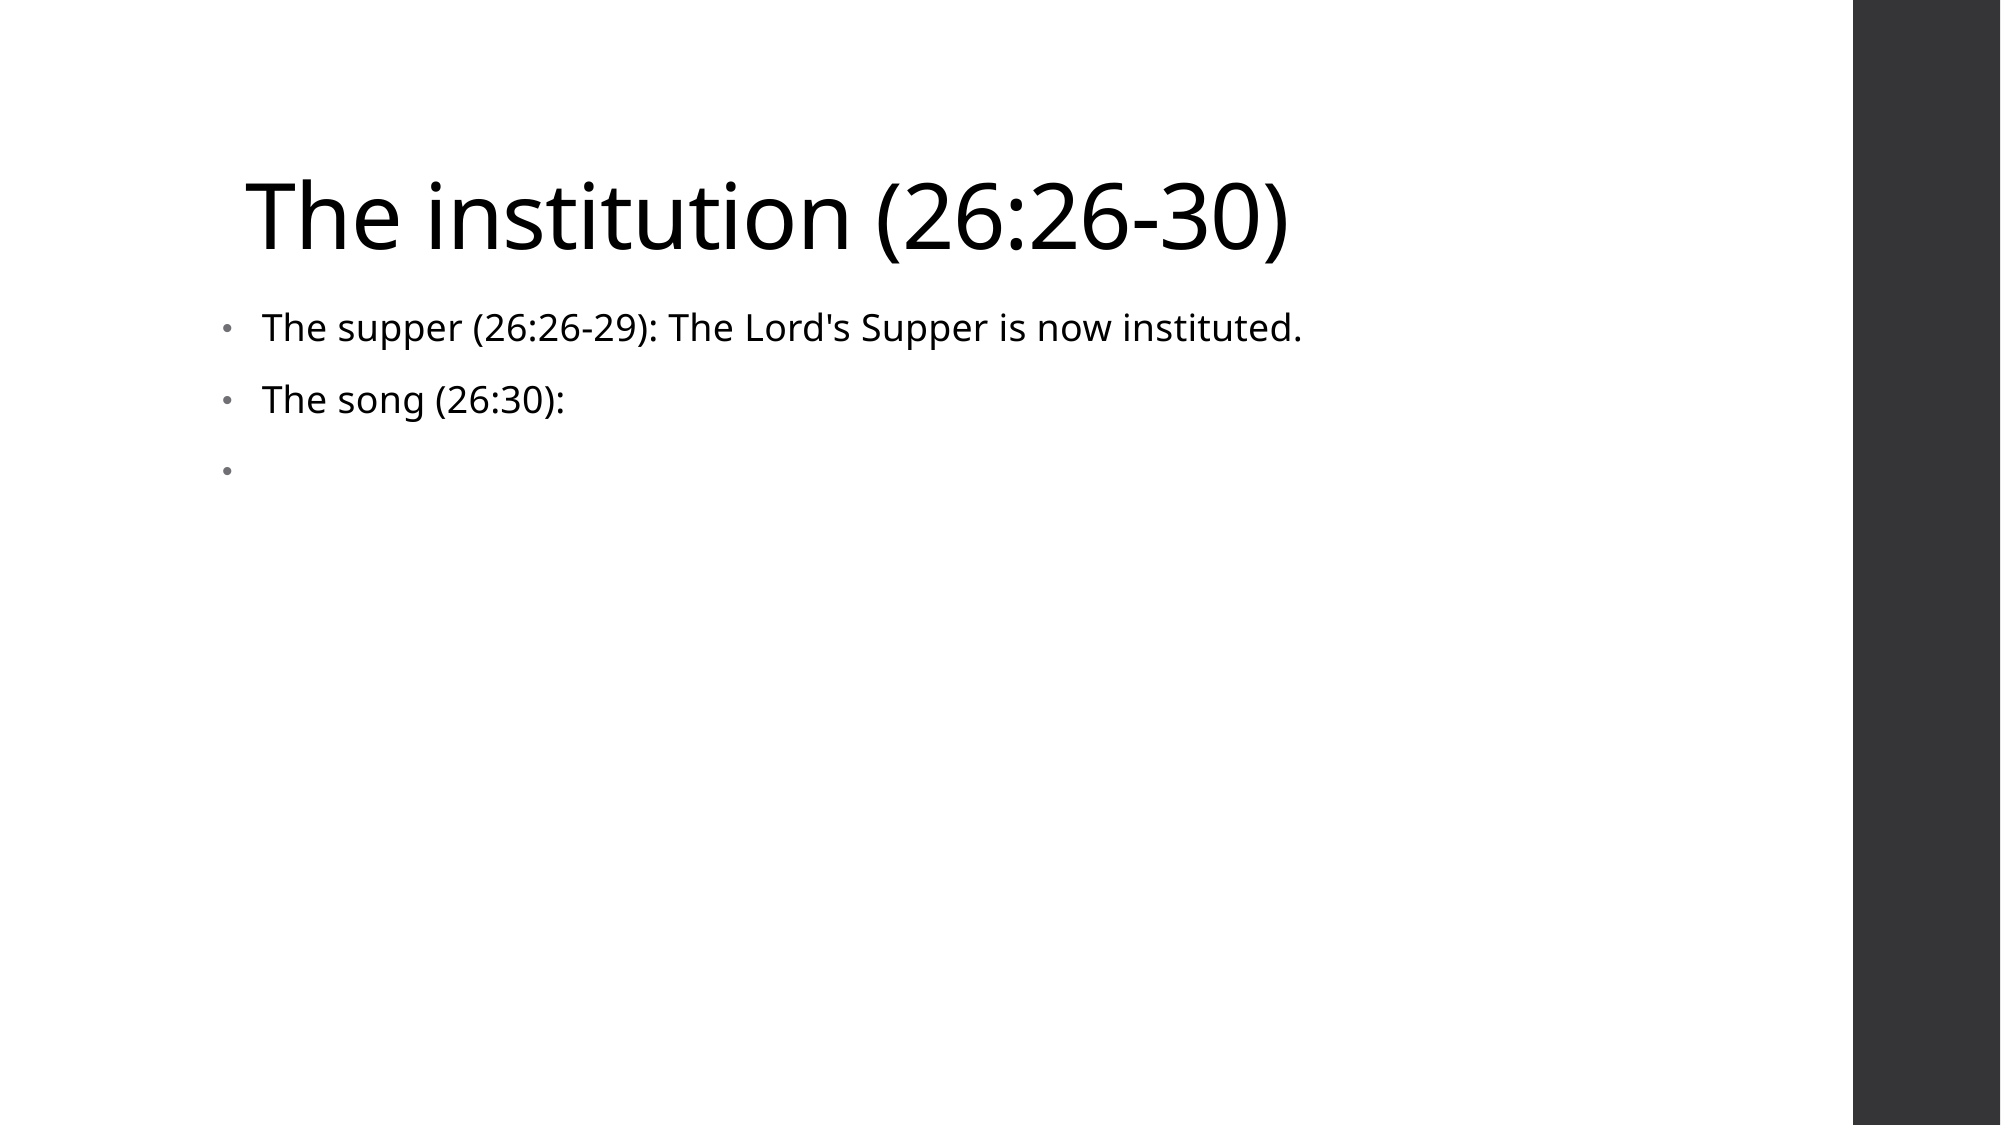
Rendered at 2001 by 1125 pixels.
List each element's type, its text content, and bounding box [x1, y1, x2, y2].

title The institution (26:26-30) [206, 60, 1797, 278]
list The supper (26:26-29): The Lord's Supper is now instituted. The song (26:30): [206, 299, 1617, 1014]
